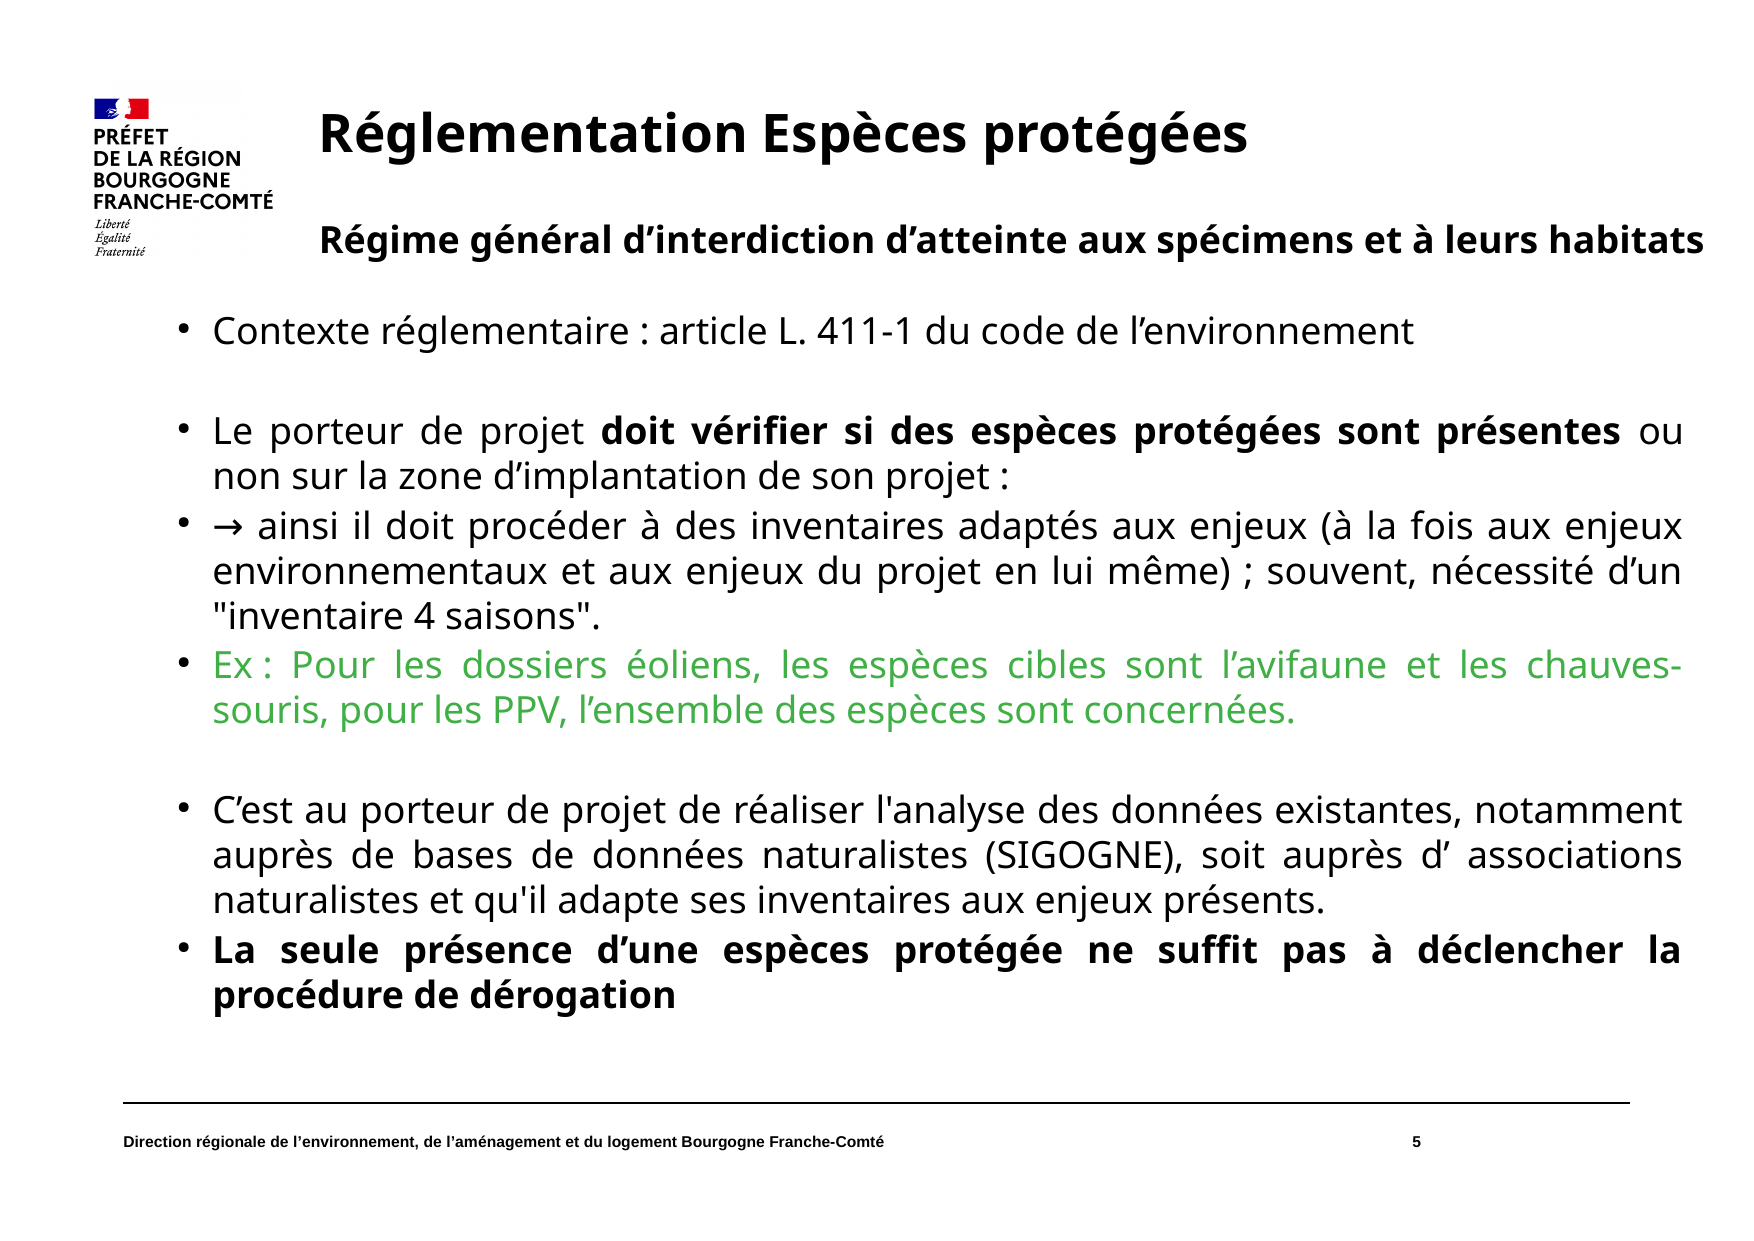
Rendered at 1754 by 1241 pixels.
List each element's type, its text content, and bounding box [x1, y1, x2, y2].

picture [94, 82, 273, 256]
list Contexte réglementaire : article L. 411-1 du code de l’environnement Le porteur de projet doit vérifier si des espèces protégées sont présentes ou non sur la zone d’implantation de son projet : → ainsi il doit procéder à des inventaires adaptés aux enjeux (à la fois aux enjeux environnementaux et aux enjeux du projet en lui même) ; souvent, nécessité d’un "inventaire 4 saisons". Ex : Pour les dossiers éoliens, les espèces cibles sont l’avifaune et les chauves-souris, pour les PPV, l’ensemble des espèces sont concernées. C’est au porteur de projet de réaliser l'analyse des données existantes, notamment auprès de bases de données naturalistes (SIGOGNE), soit auprès d’ associations naturalistes et qu'il adapte ses inventaires aux enjeux présents. La seule présence d’une espèces protégée ne suffit pas à déclencher la procédure de dérogation [177, 307, 1685, 1134]
title Réglementation Espèces protégées Régime général d’interdiction d’atteinte aux spécimens et à leurs habitats [318, 106, 1754, 296]
